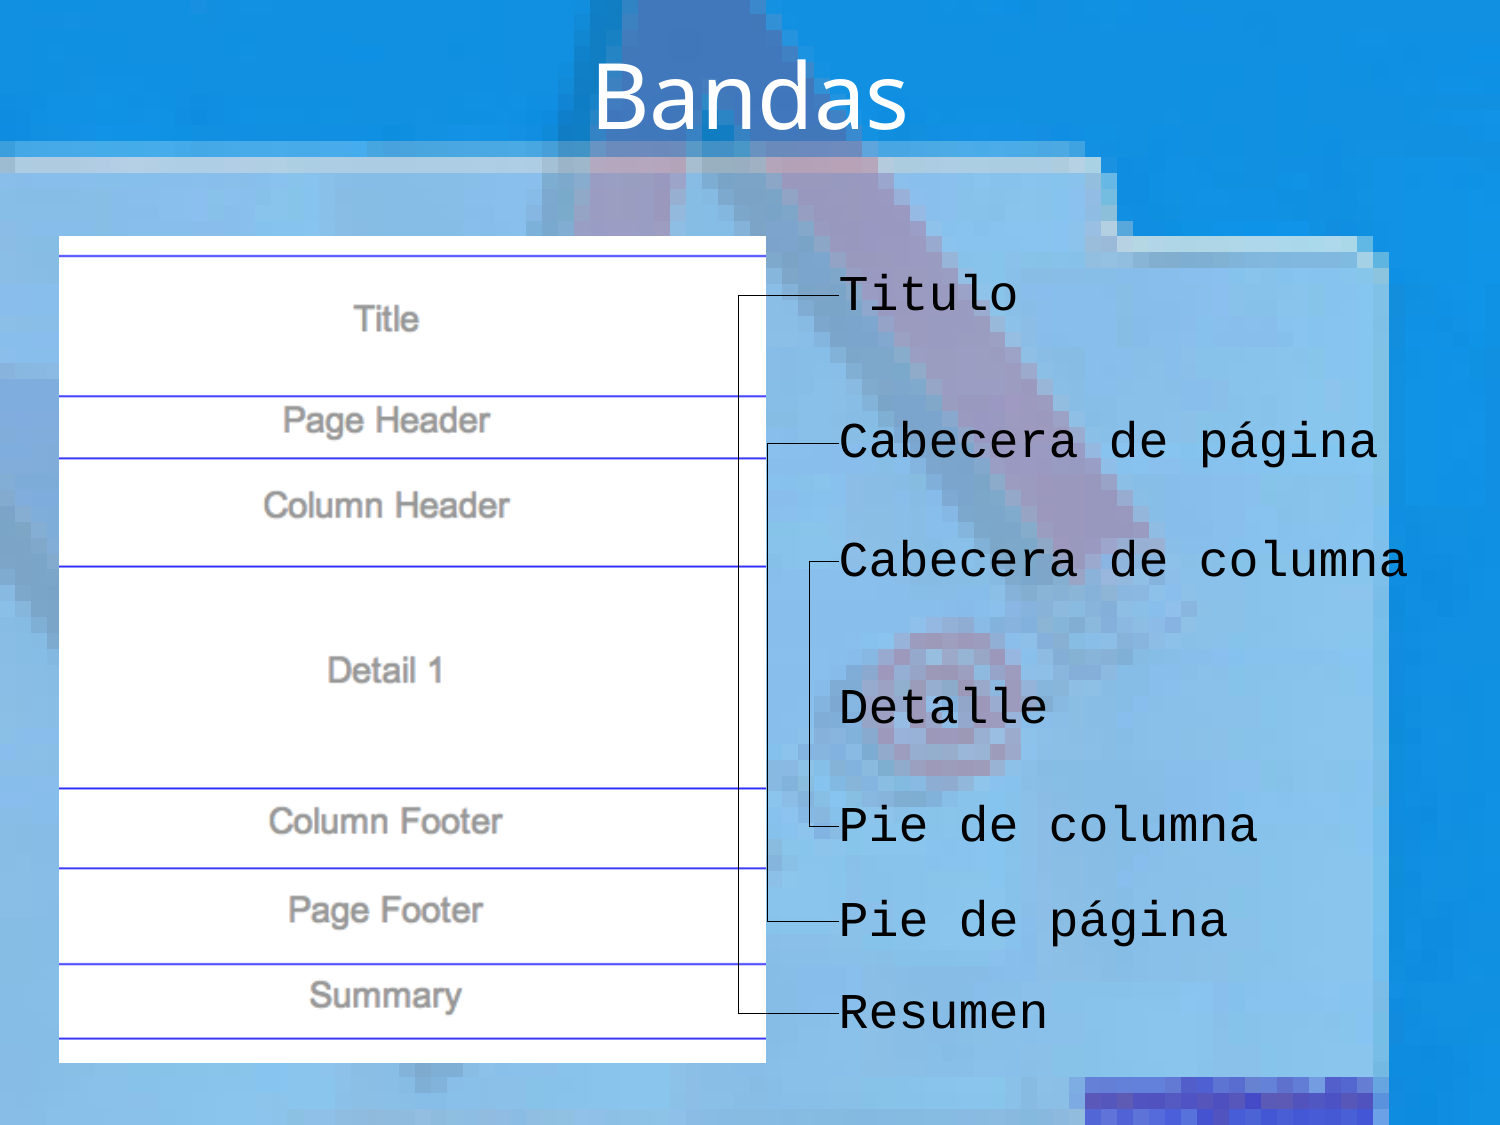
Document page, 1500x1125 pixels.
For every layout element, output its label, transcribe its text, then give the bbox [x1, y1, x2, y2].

title Bandas [112, 0, 1388, 214]
text_box Detalle [838, 679, 1049, 736]
text_box Pie de página [838, 891, 1229, 949]
text_box Cabecera de columna [838, 531, 1409, 589]
text_box Pie de columna [838, 796, 1259, 854]
text_box Resumen [838, 984, 1049, 1041]
text_box Cabecera de página [838, 413, 1379, 471]
picture [0, 0, 1500, 1125]
text_box Titulo [838, 265, 1019, 323]
